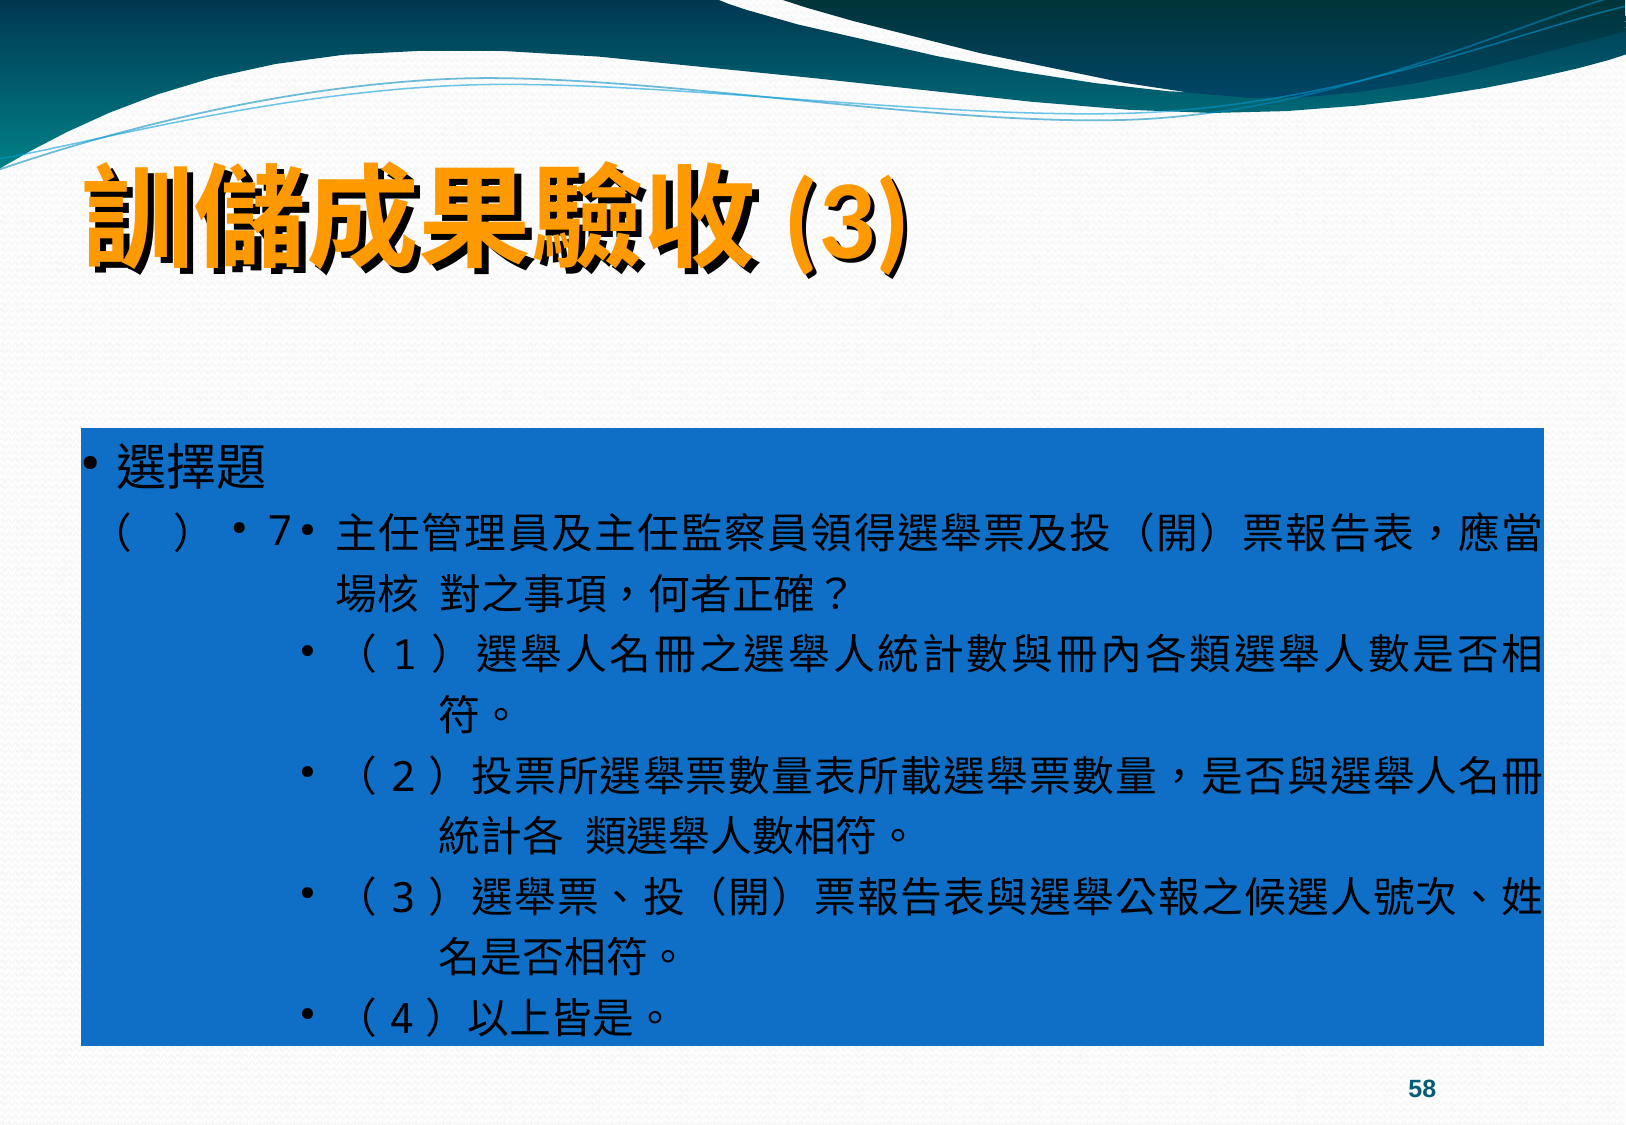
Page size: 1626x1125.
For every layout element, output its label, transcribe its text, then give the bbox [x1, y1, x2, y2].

table_header 選擇題 [81, 428, 1544, 500]
table_cell （ ） [81, 500, 224, 1046]
text_box 58 [1408, 1042, 1544, 1103]
table_cell 7 [224, 500, 300, 1046]
table_cell 主任管理員及主任監察員領得選舉票及投（開）票報告表，應當場核 對之事項，何者正確？ （1）選舉人名冊之選舉人統計數與冊內各類選舉人數是否相符。 （2）投票所選舉票數量表所載選舉票數量，是否與選舉人名冊統計各 類選舉人數相符。 （3）選舉票、投（開）票報告表與選舉公報之候選人號次、姓名是否相符。 （4）以上皆是。 [300, 500, 1544, 1046]
title 訓儲成果驗收(3) [81, 115, 1544, 304]
